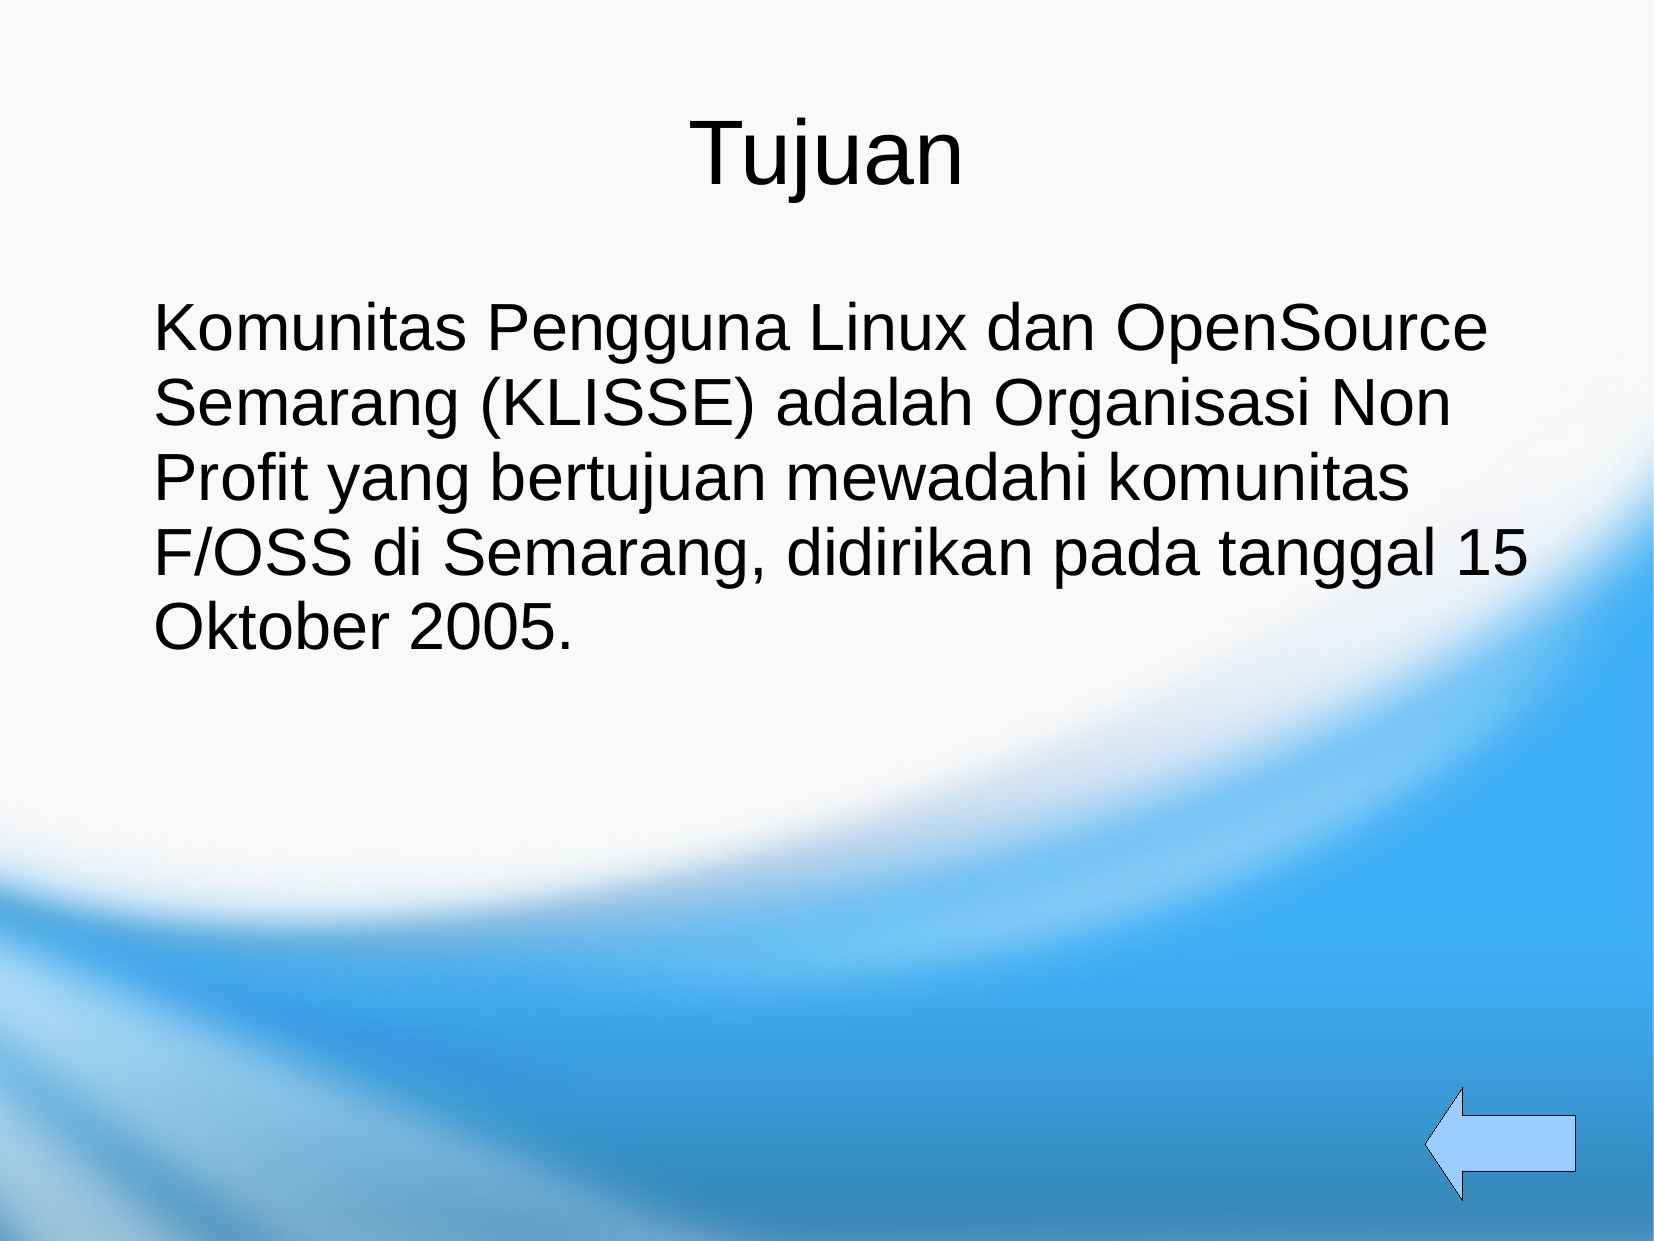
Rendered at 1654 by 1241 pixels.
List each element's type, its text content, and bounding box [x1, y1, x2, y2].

picture [0, 0, 1654, 1241]
title Tujuan [82, 49, 1571, 257]
list Komunitas Pengguna Linux dan OpenSource Semarang (KLISSE) adalah Organisasi Non Profit yang bertujuan mewadahi komunitas F/OSS di Semarang, didirikan pada tanggal 15 Oktober 2005. [82, 290, 1571, 1109]
text_box [1425, 1087, 1576, 1201]
